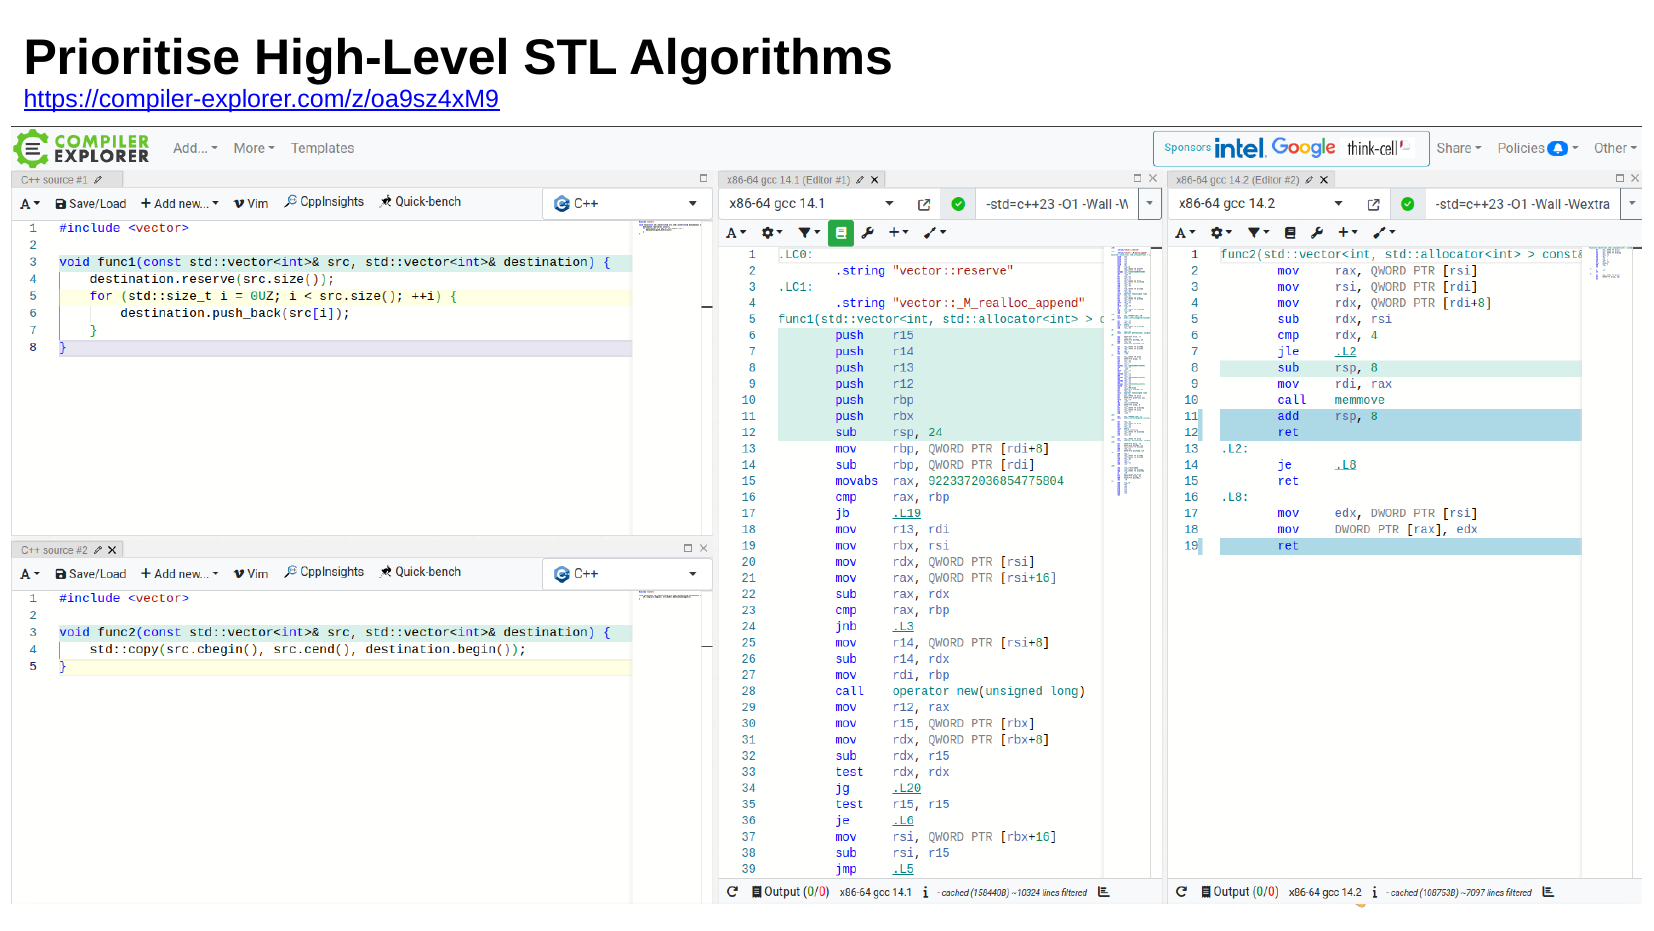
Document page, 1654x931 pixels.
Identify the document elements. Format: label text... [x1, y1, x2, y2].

picture [11, 126, 1642, 910]
title Prioritise High-Level STL Algorithms https://compiler-explorer.com/z/oa9sz4xM9 [23, 29, 1638, 119]
